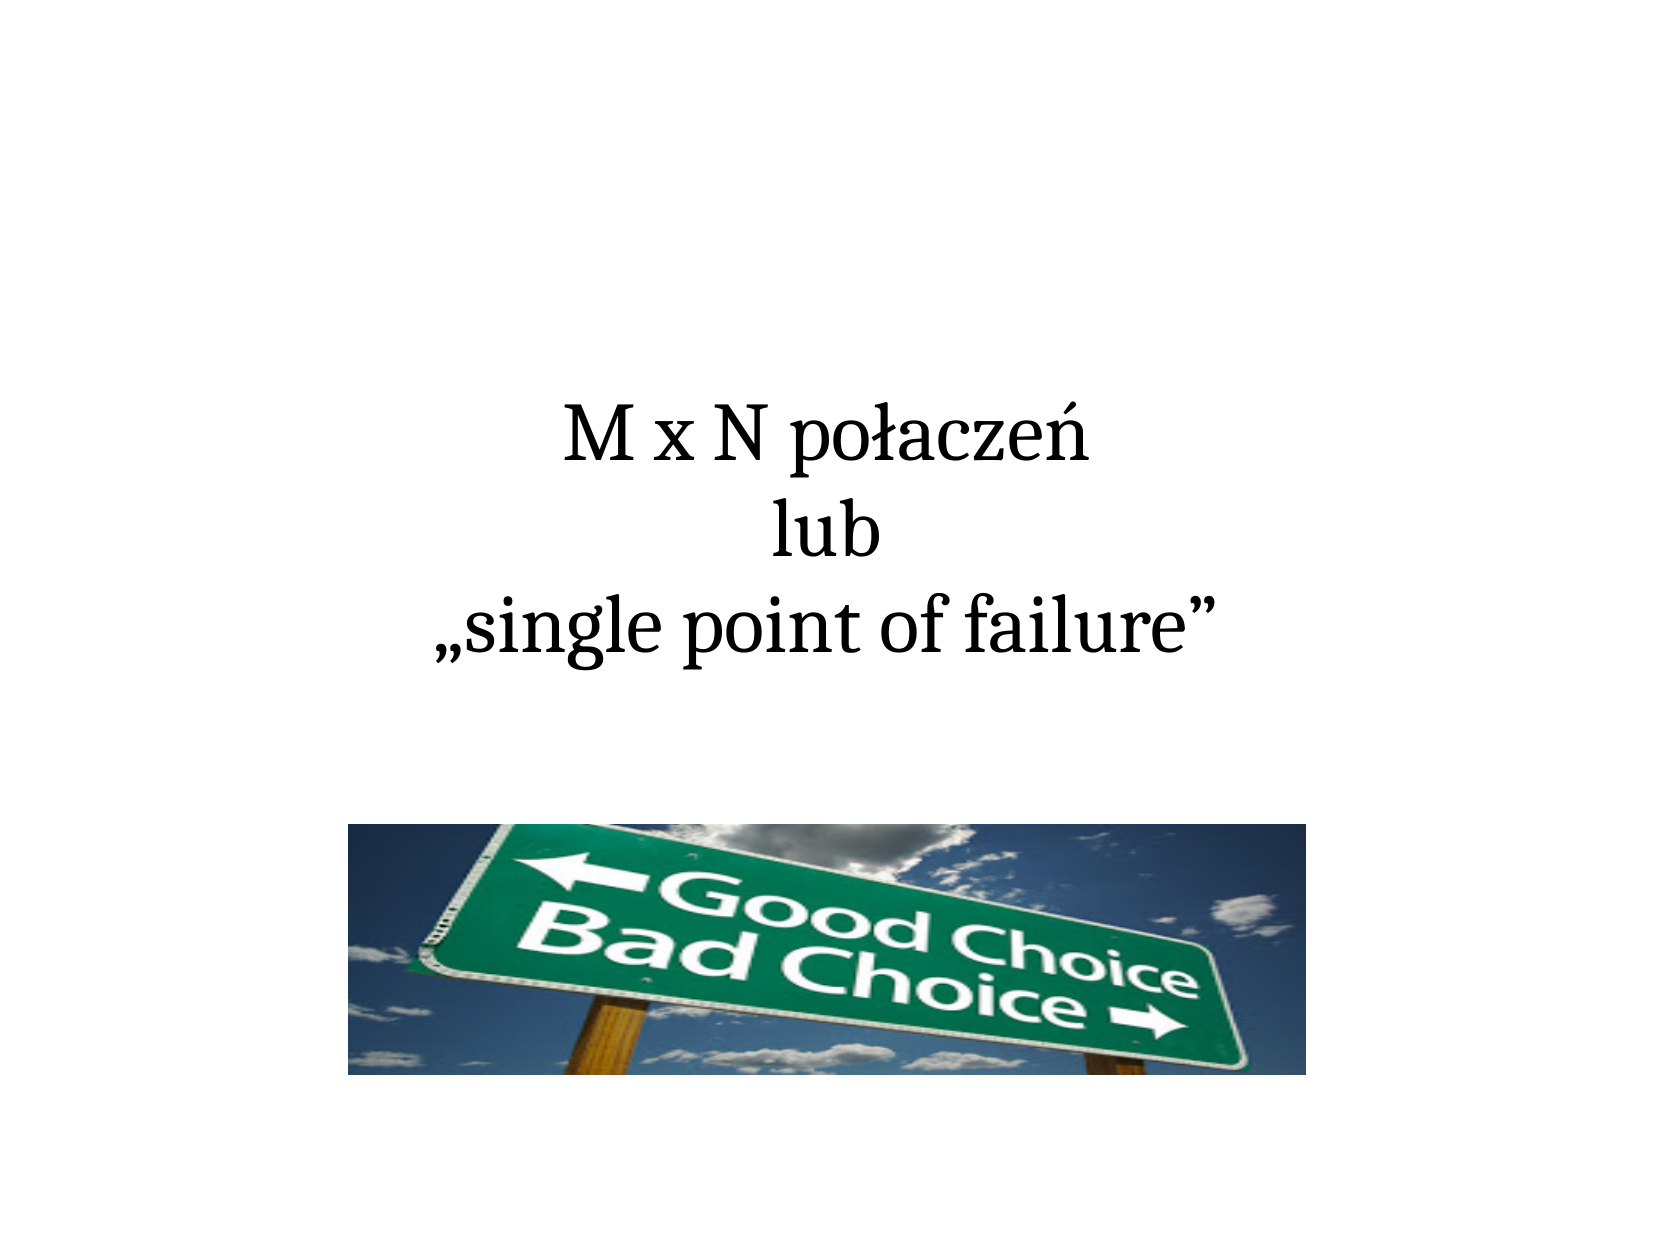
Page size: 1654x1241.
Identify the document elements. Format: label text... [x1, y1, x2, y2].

subtitle M x N połaczeń lub „single point of failure” [82, 49, 1571, 1010]
picture [348, 824, 1306, 1075]
